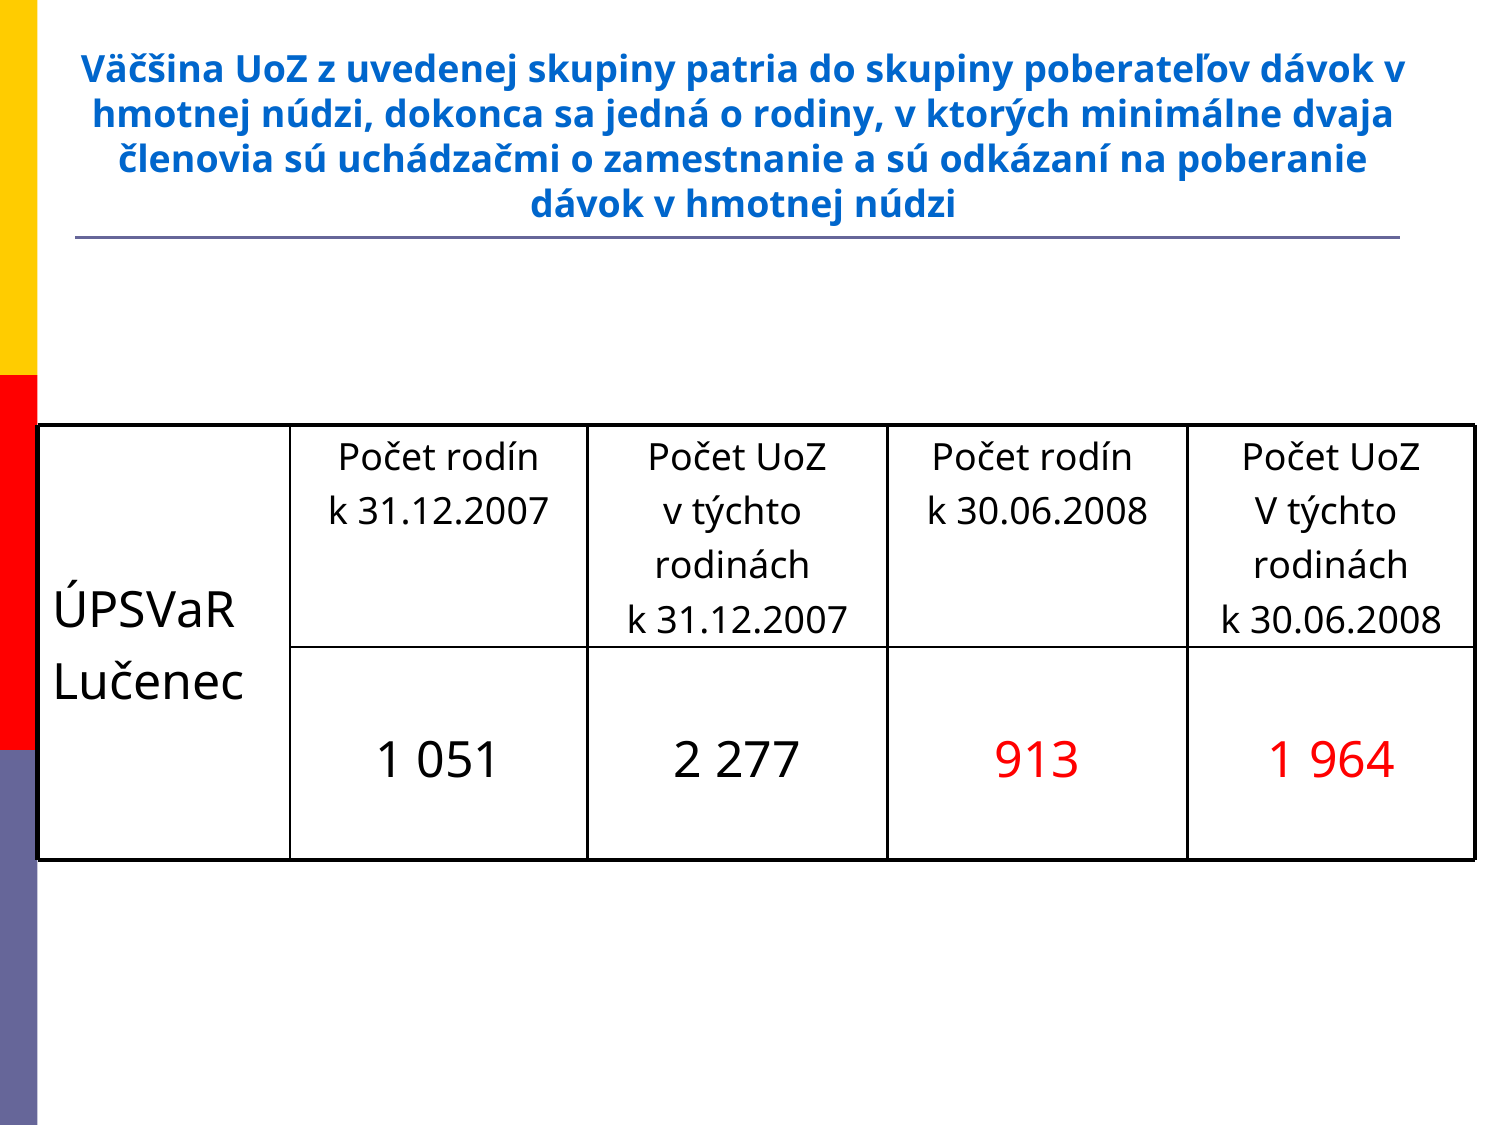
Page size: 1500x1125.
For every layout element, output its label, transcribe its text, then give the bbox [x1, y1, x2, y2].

text_box Väčšina UoZ z uvedenej skupiny patria do skupiny poberateľov dávok v hmotnej núdzi, dokonca sa jedná o rodiny, v ktorých minimálne dvaja členovia sú uchádzačmi o zamestnanie a sú odkázaní na poberanie dávok v hmotnej núdzi [49, 37, 1438, 233]
text_box Počet UoZ v týchto rodinách k 31.12.2007 [589, 427, 886, 646]
text_box Počet UoZ V týchto rodinách k 30.06.2008 [1189, 427, 1473, 646]
text_box 913 [889, 648, 1186, 858]
text_box 1 964 [1189, 648, 1473, 858]
text_box 1 051 [291, 648, 586, 858]
text_box Počet rodín k 30.06.2008 [889, 427, 1186, 646]
text_box Počet rodín k 31.12.2007 [291, 427, 586, 646]
text_box 2 277 [589, 648, 886, 858]
text_box ÚPSVaR Lučenec [40, 427, 289, 858]
